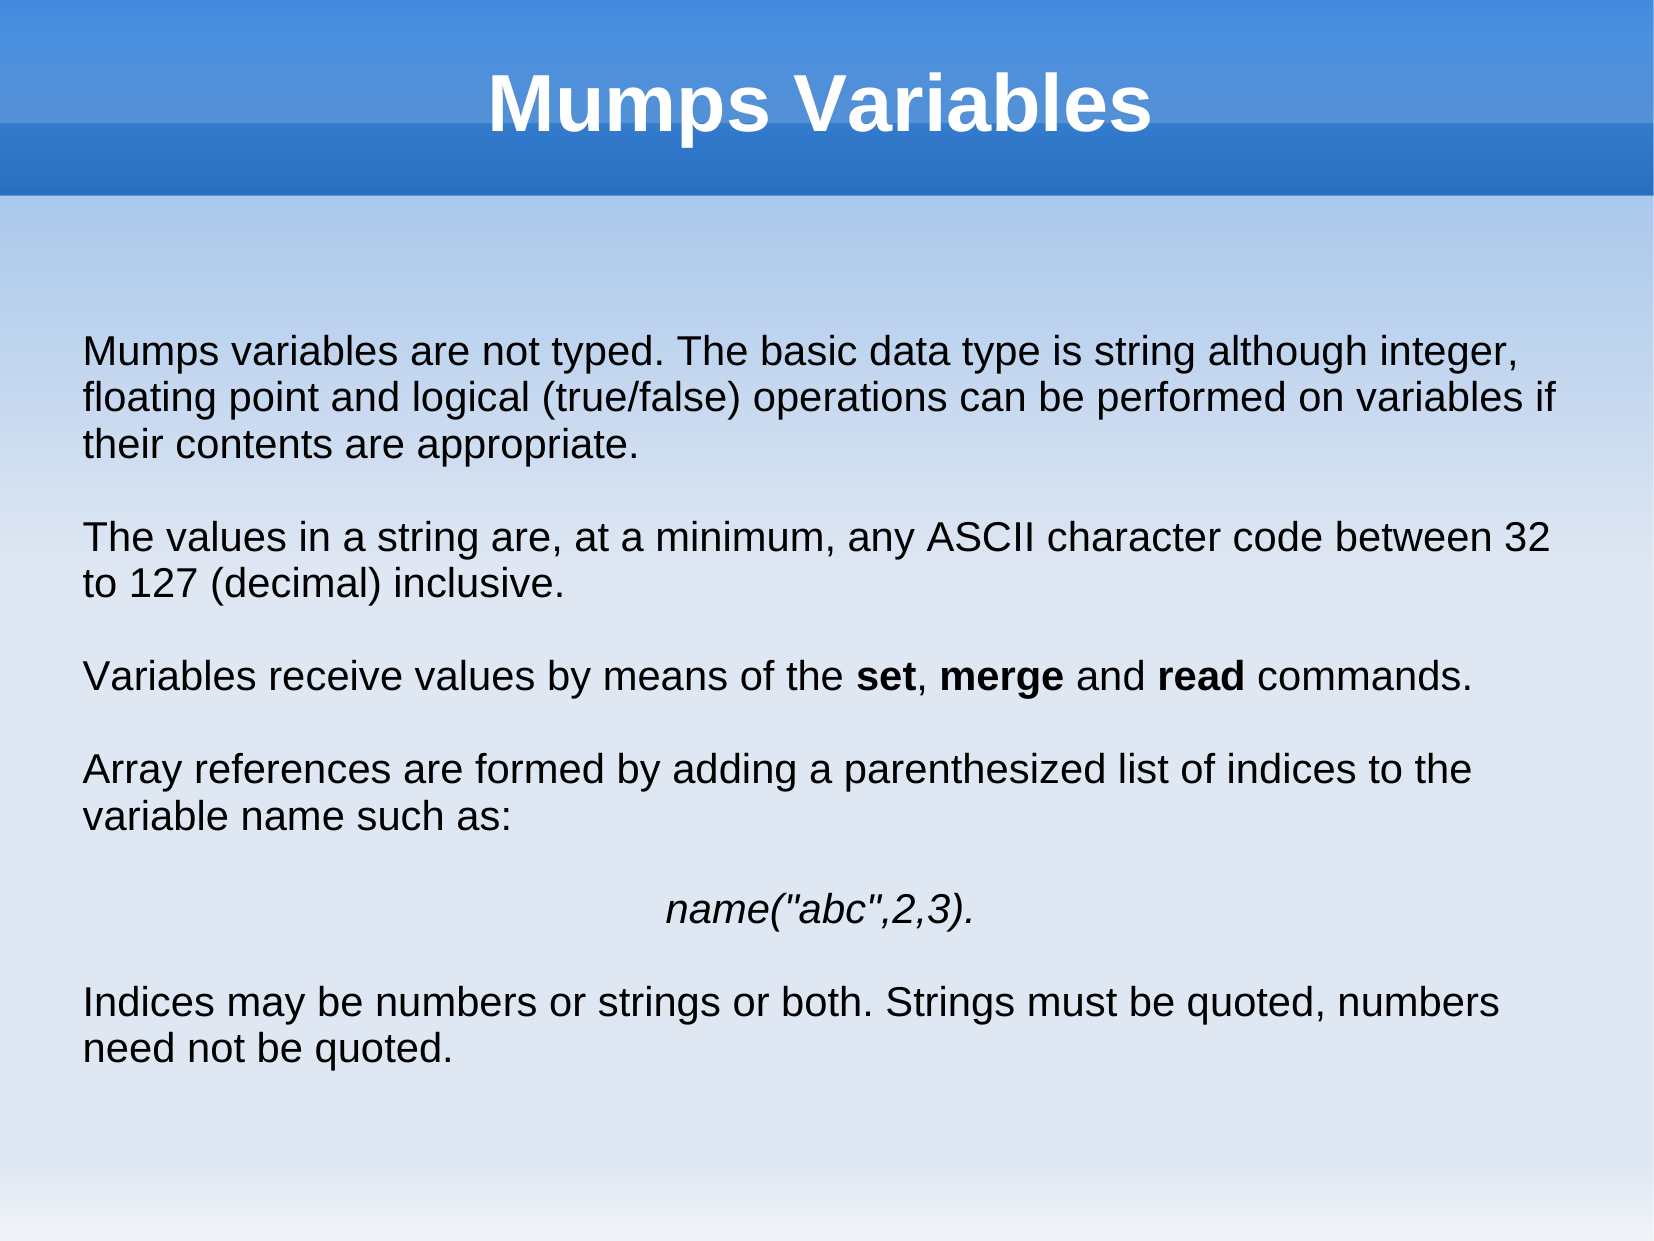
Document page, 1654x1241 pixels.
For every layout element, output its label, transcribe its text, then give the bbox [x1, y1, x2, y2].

title Mumps Variables [76, 0, 1565, 208]
picture [0, 0, 1654, 1241]
subtitle Mumps variables are not typed. The basic data type is string although integer, floating point and logical (true/false) operations can be performed on variables if their contents are appropriate. The values in a string are, at a minimum, any ASCII character code between 32 to 127 (decimal) inclusive. Variables receive values by means of the set, merge and read commands. Array references are formed by adding a parenthesized list of indices to the variable name such as: name("abc",2,3). Indices may be numbers or strings or both. Strings must be quoted, numbers need not be quoted. [82, 290, 1571, 1109]
